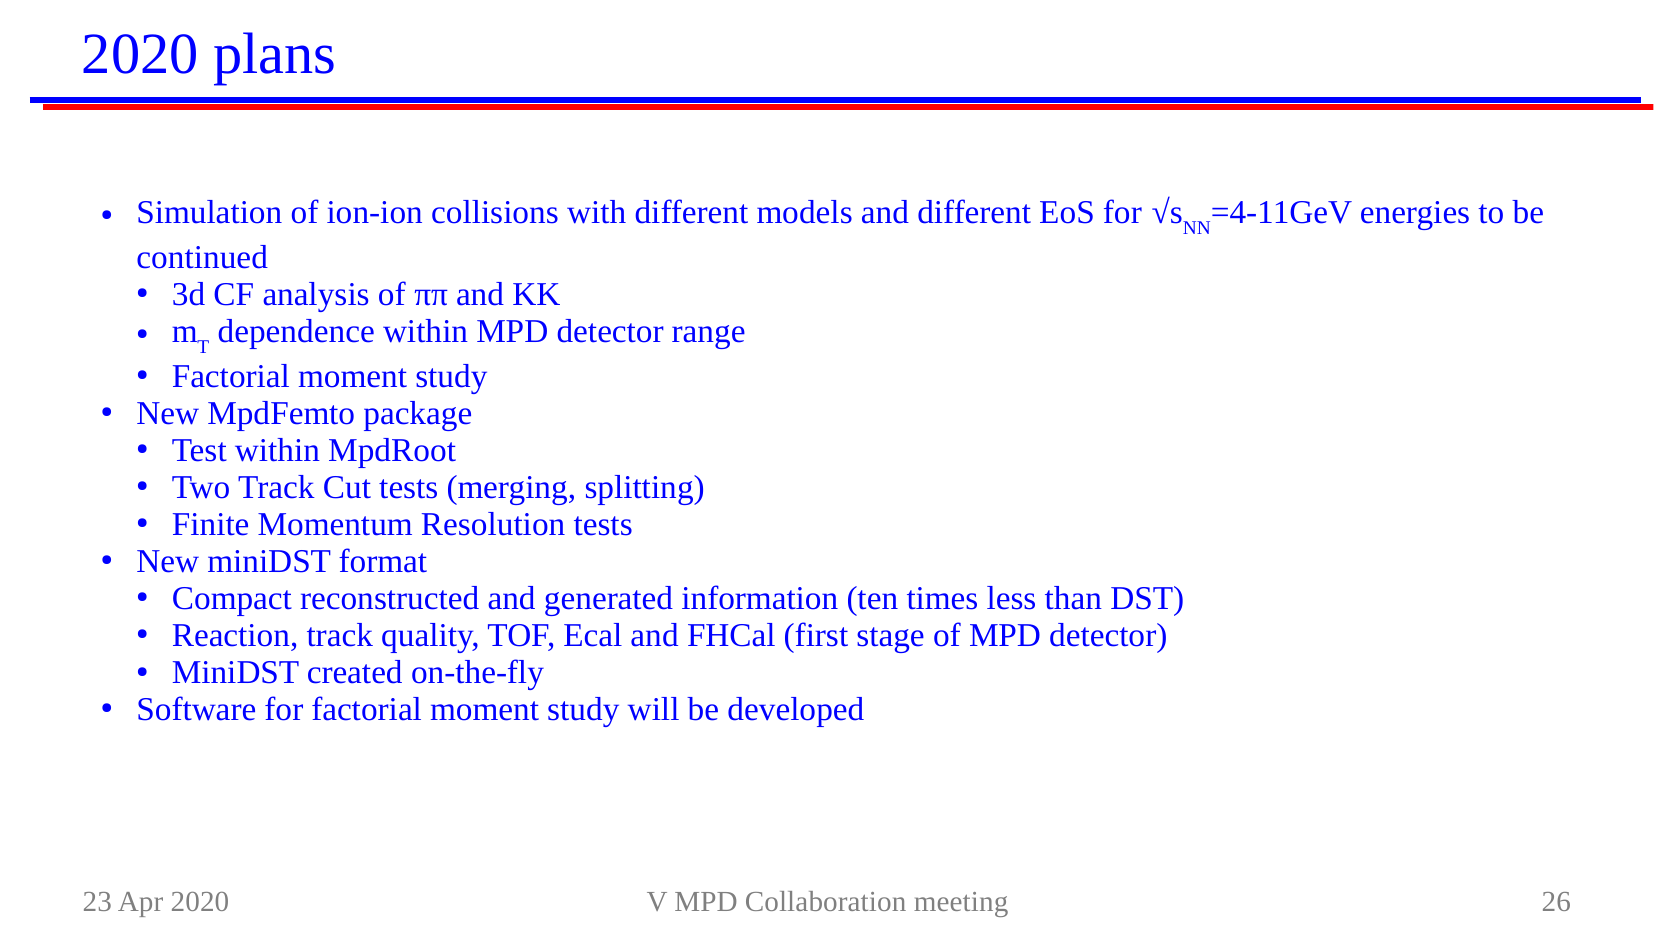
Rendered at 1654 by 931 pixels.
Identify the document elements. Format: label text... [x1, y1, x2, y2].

title 2020 plans [81, 7, 1570, 91]
text_box Simulation of ion-ion collisions with different models and different EoS for √sNN=4-11GeV energies to be continued 3d CF analysis of ππ and KK mT dependence within MPD detector range Factorial moment study New MpdFemto package Test within MpdRoot Two Track Cut tests (merging, splitting) Finite Momentum Resolution tests New miniDST format Compact reconstructed and generated information (ten times less than DST) Reaction, track quality, TOF, Ecal and FHCal (first stage of MPD detector) MiniDST created on-the-fly Software for factorial moment study will be developed [86, 186, 1597, 814]
